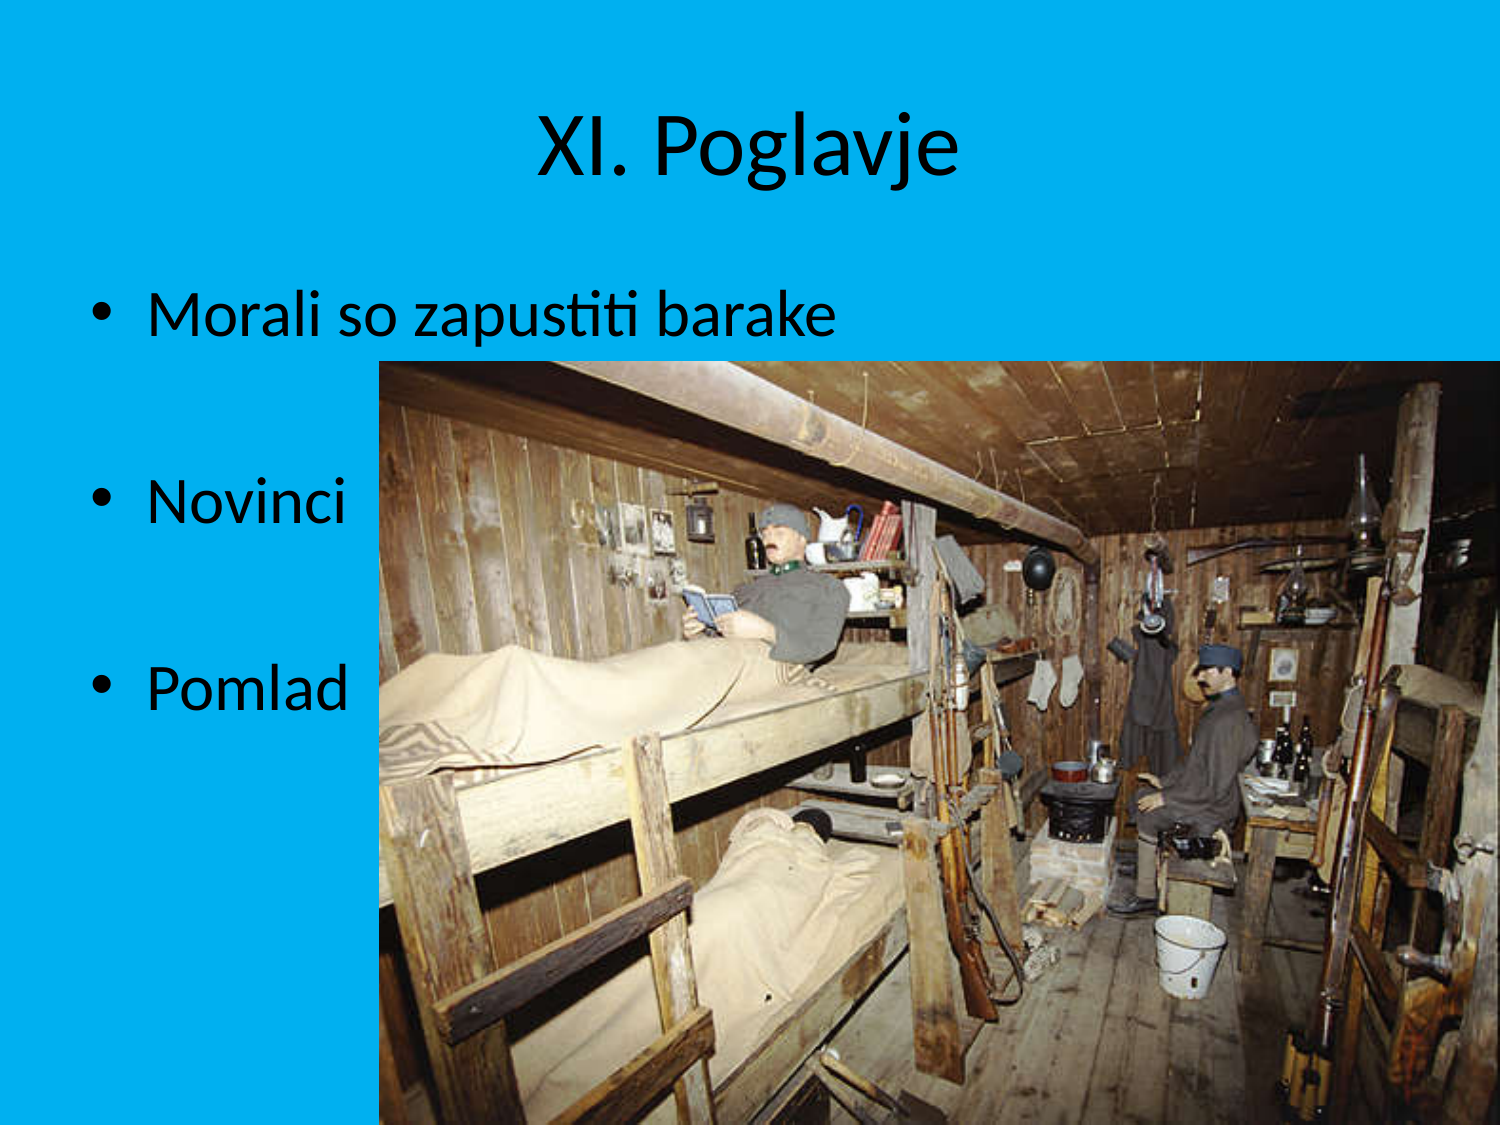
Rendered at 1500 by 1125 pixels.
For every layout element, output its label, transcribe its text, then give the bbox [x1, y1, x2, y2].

title XI. Poglavje [75, 45, 1425, 233]
picture [380, 362, 1500, 1125]
list Morali so zapustiti barake Novinci Pomlad [75, 262, 1425, 1005]
